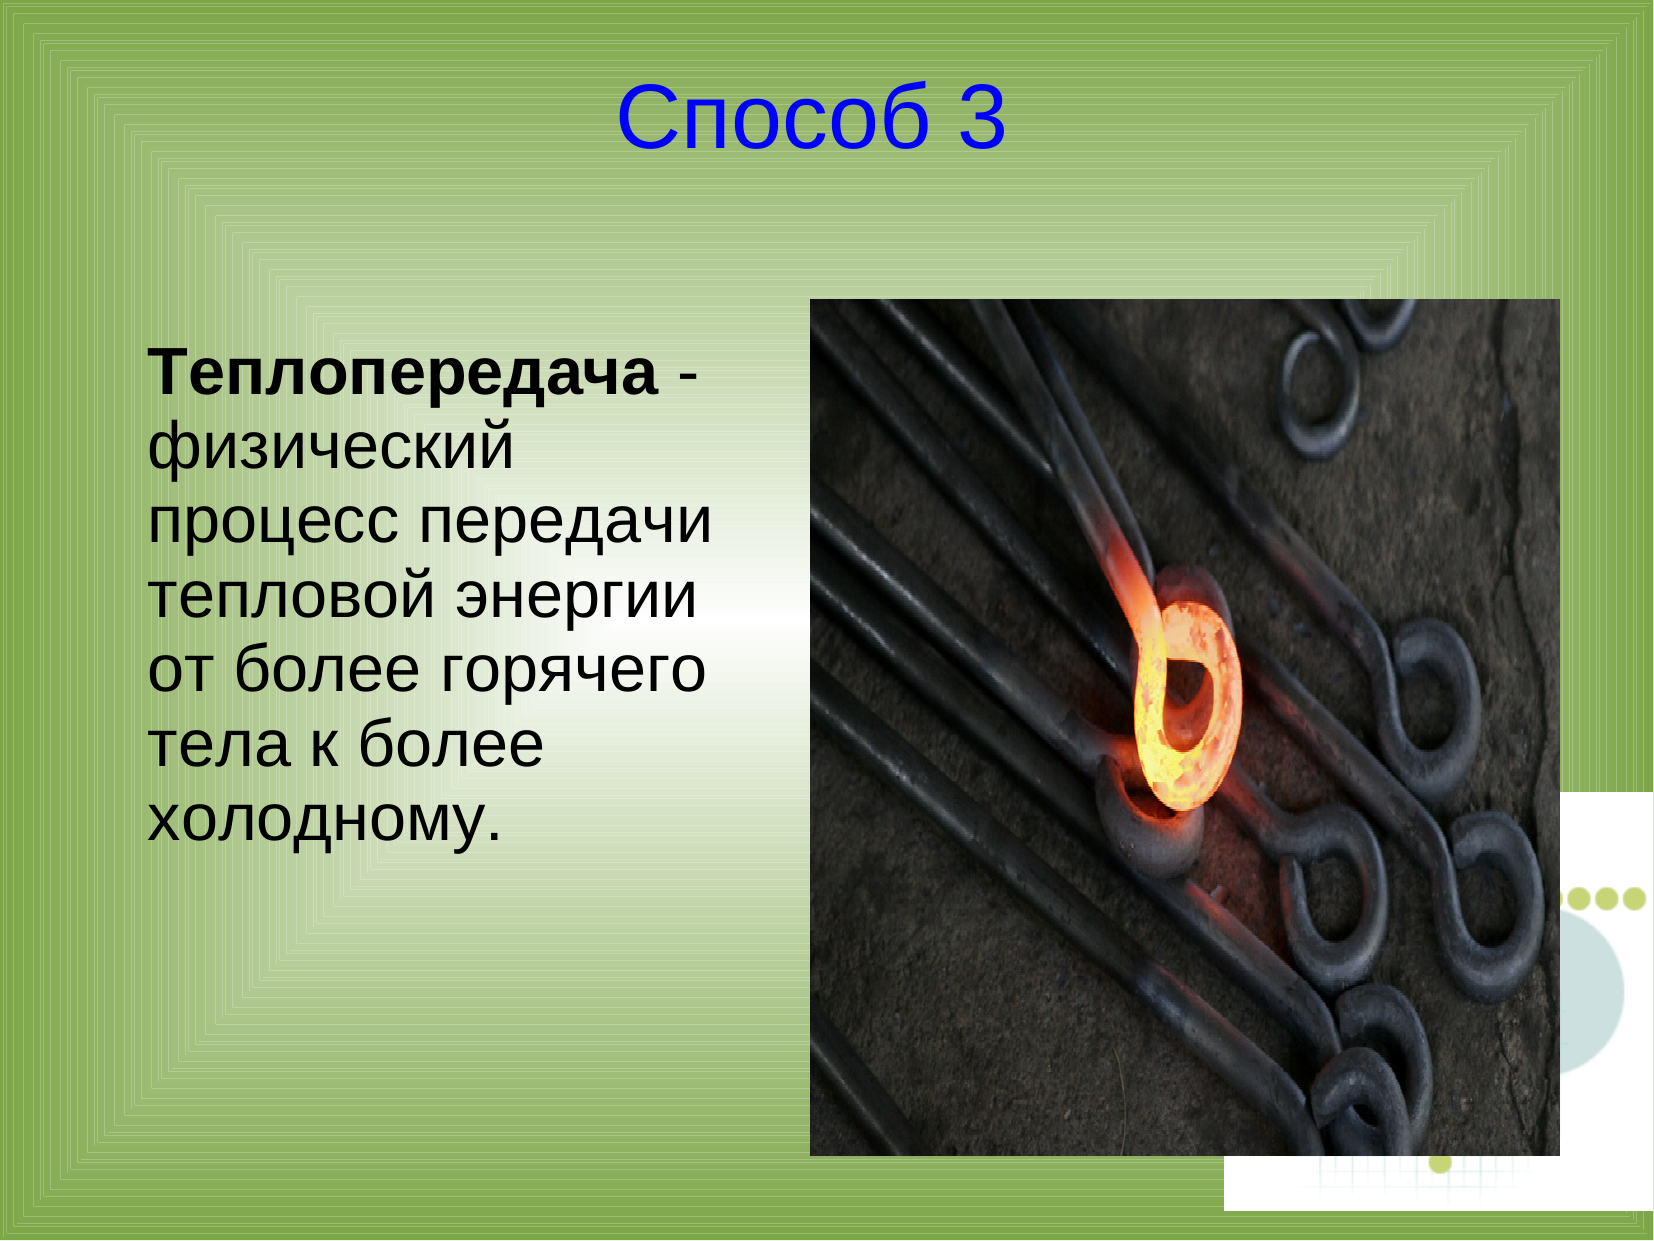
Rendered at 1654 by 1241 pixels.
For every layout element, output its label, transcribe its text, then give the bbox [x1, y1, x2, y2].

text_box Теплопередача - физический процесс передачи тепловой энергии от более горячего тела к более холодному. [147, 200, 768, 1132]
picture [810, 299, 1654, 1211]
text_box Способ 3 [118, 59, 1506, 200]
